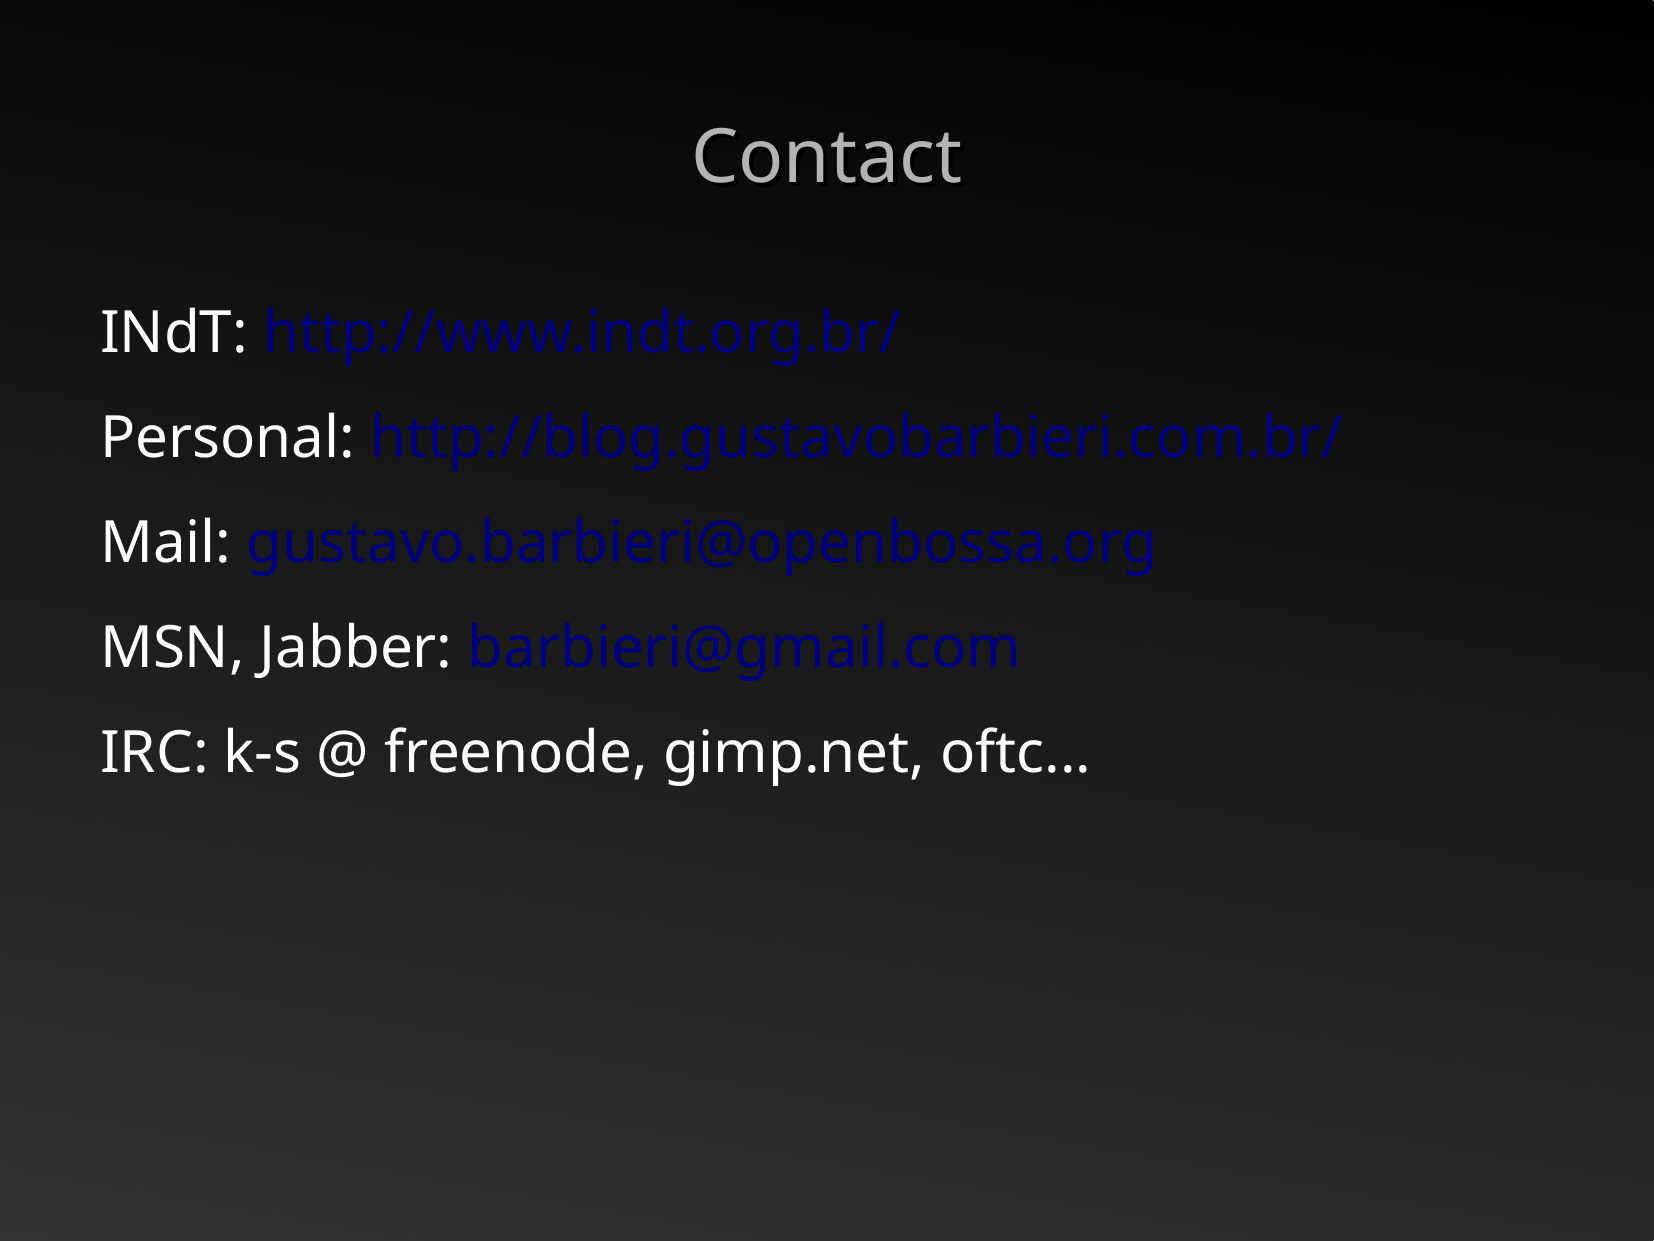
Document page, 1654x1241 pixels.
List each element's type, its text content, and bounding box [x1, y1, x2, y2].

title Contact [82, 56, 1571, 250]
list INdT: http://www.indt.org.br/ Personal: http://blog.gustavobarbieri.com.br/ Mail: gustavo.barbieri@openbossa.org MSN, Jabber: barbieri@gmail.com IRC: k-s @ freenode, gimp.net, oftc... [82, 290, 1571, 1094]
